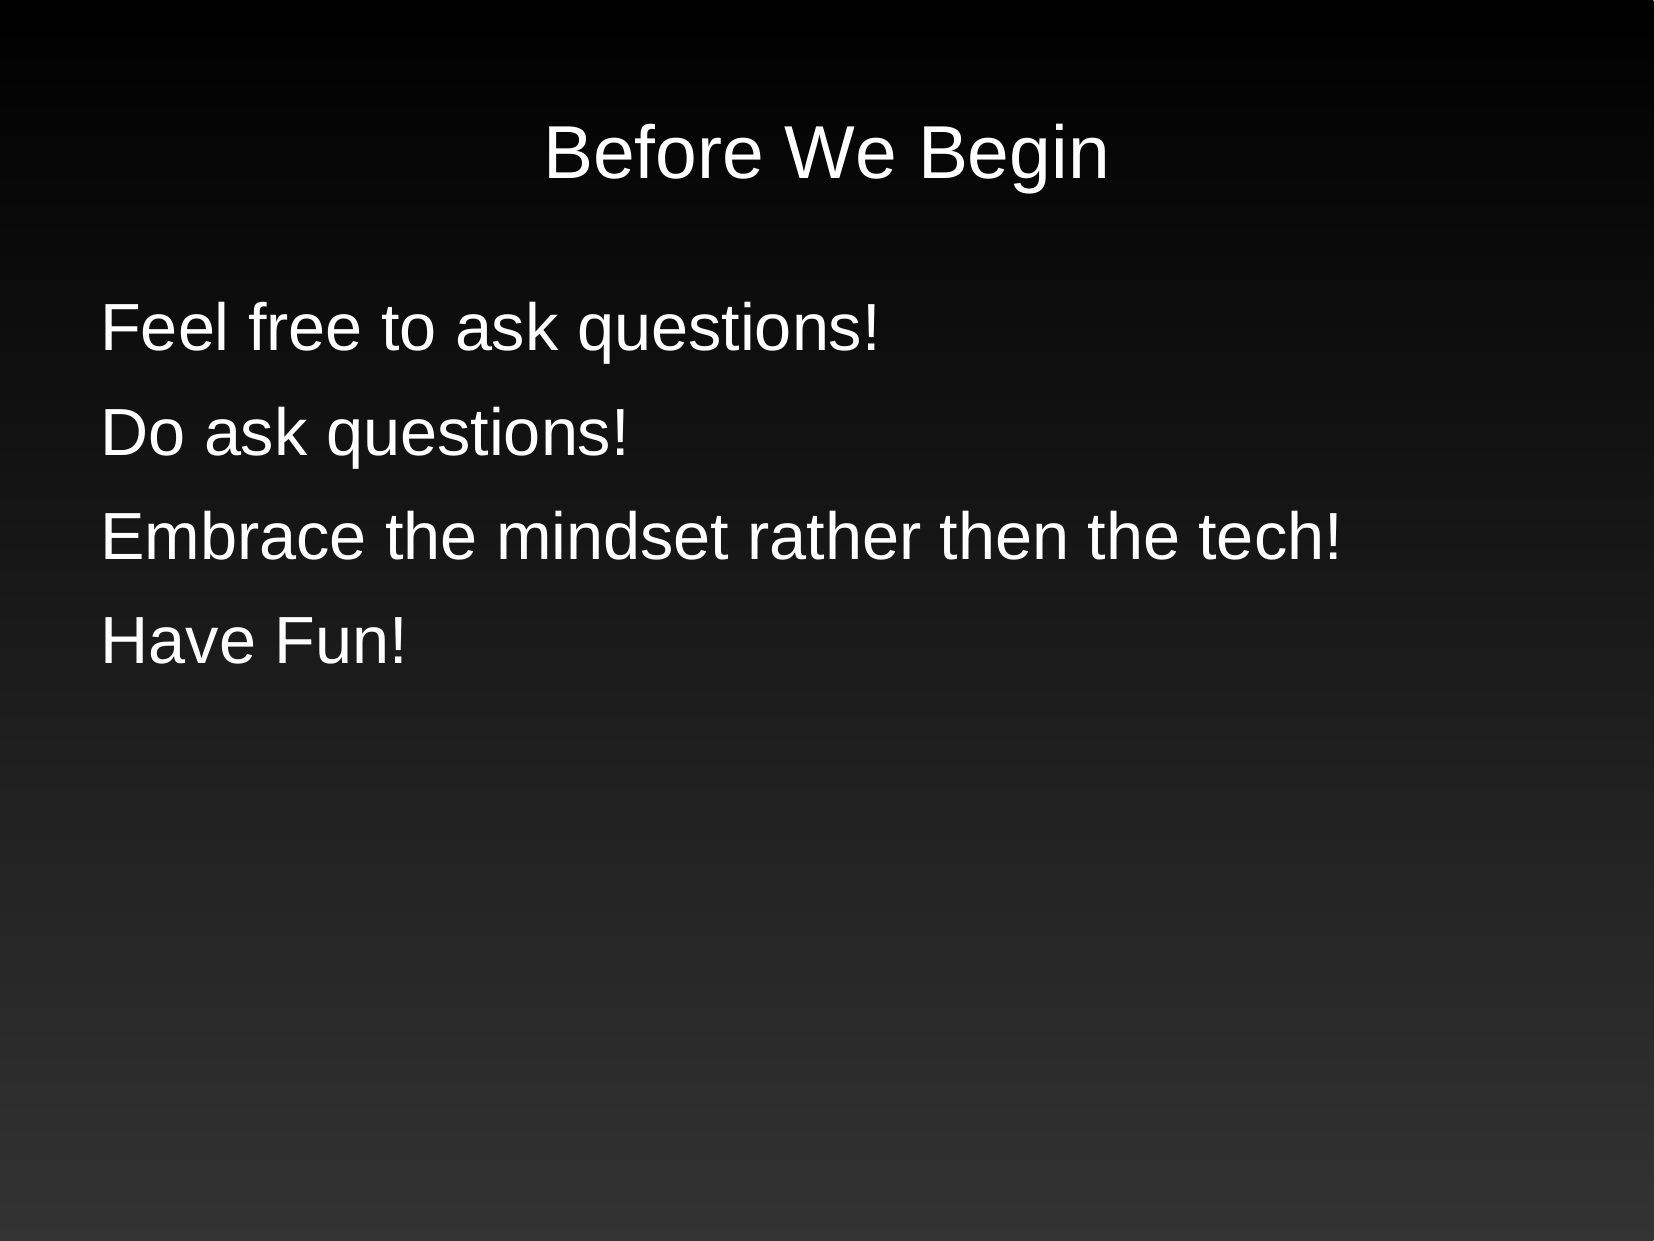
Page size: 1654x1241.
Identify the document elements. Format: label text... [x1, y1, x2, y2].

title Before We Begin [82, 49, 1571, 257]
list Feel free to ask questions! Do ask questions! Embrace the mindset rather then the tech! Have Fun! [82, 290, 1571, 1109]
